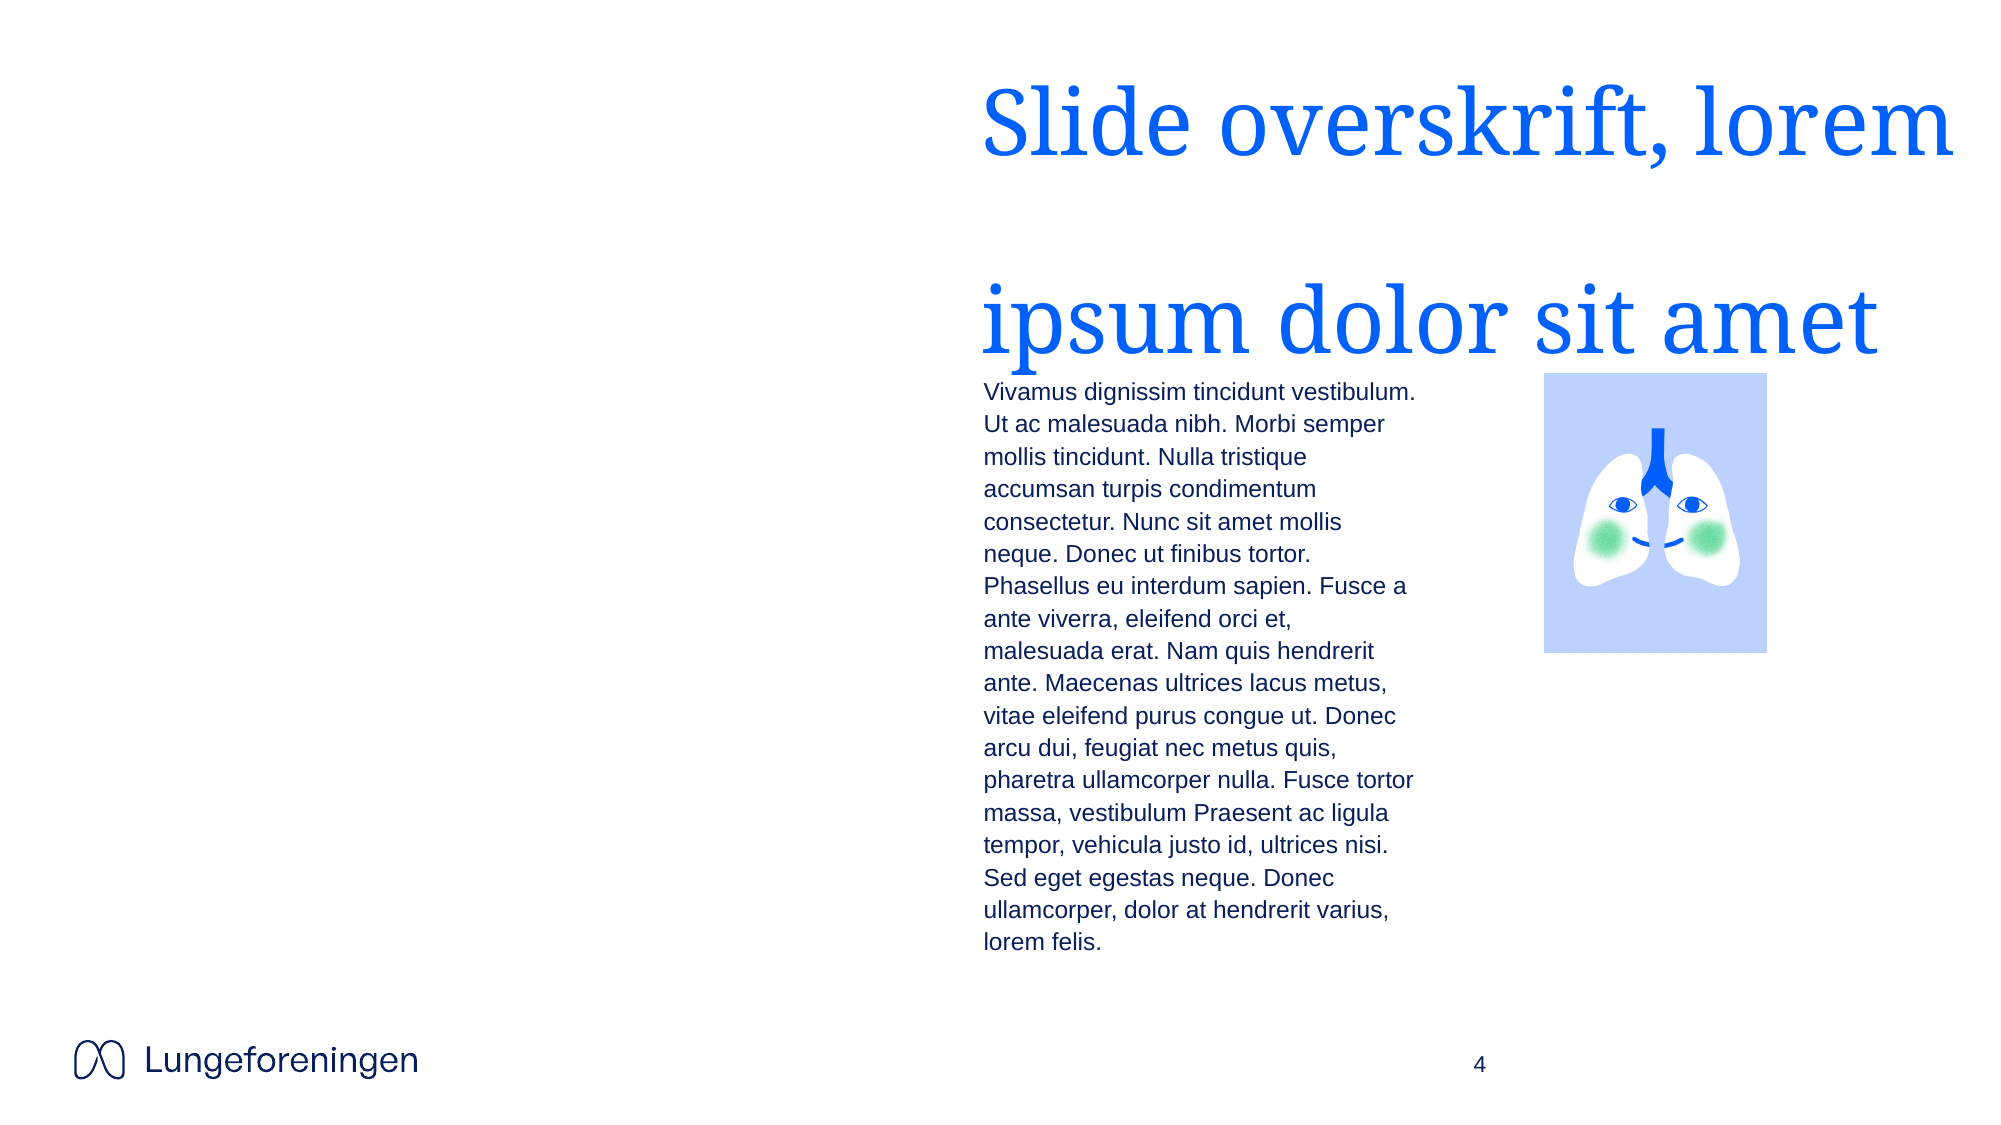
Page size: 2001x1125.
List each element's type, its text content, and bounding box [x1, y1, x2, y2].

list Vivamus dignissim tincidunt vestibulum. Ut ac malesuada nibh. Morbi semper mollis tincidunt. Nulla tristique accumsan turpis condimentum consectetur. Nunc sit amet mollis neque. Donec ut finibus tortor. Phasellus eu interdum sapien. Fusce a ante viverra, eleifend orci et, malesuada erat. Nam quis hendrerit ante. Maecenas ultrices lacus metus, vitae eleifend purus congue ut. Donec arcu dui, feugiat nec metus quis, pharetra ullamcorper nulla. Fusce tortor massa, vestibulum Praesent ac ligula tempor, vehicula justo id, ultrices nisi. Sed eget egestas neque. Donec ullamcorper, dolor at hendrerit varius, lorem felis. [983, 373, 1872, 960]
picture [0, 0, 887, 1125]
title Slide overskrift, lorem ipsum dolor sit amet [981, 76, 1966, 297]
text_box 16 [1473, 1033, 1924, 1094]
